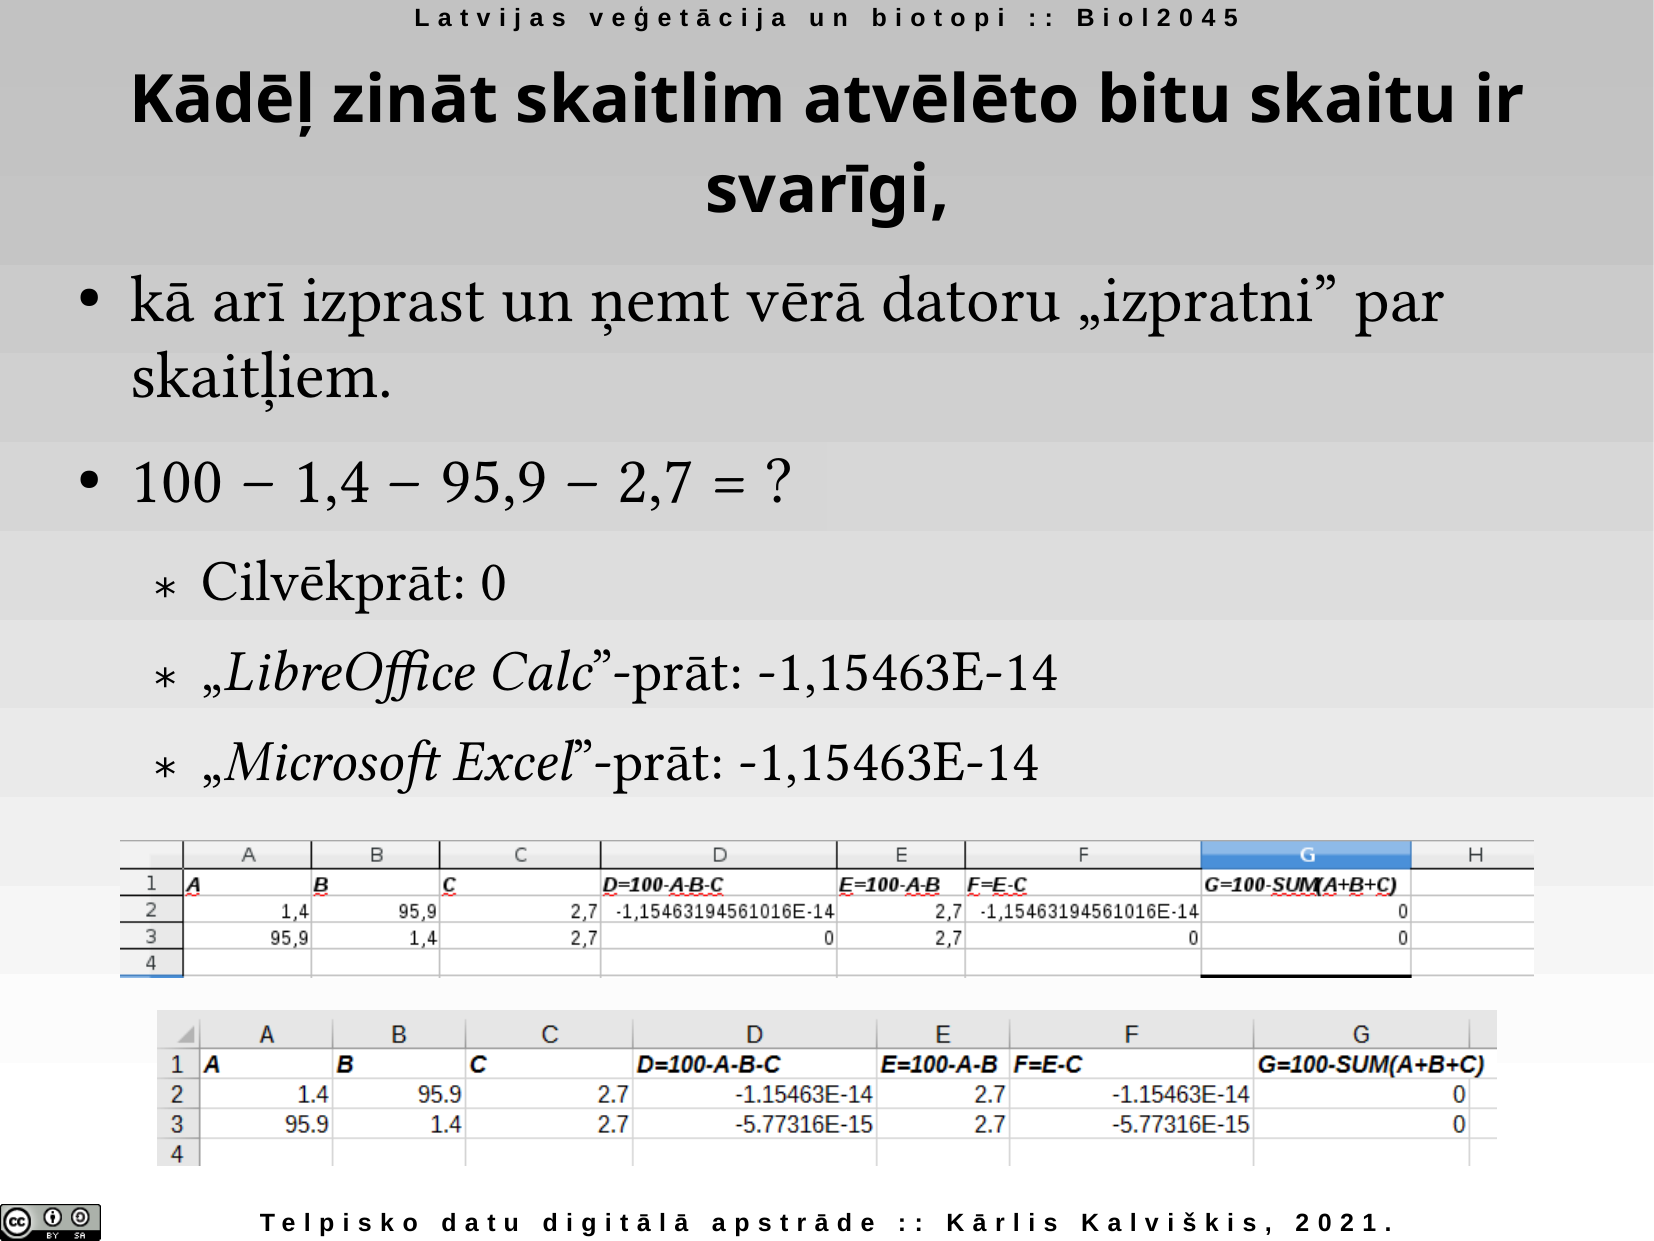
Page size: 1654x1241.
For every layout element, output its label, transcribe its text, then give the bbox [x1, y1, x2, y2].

title Kādēļ zināt skaitlim atvēlēto bitu skaitu ir svarīgi, [59, 37, 1596, 247]
picture [0, 0, 1654, 1241]
list kā arī izprast un ņemt vērā datoru „izpratni” par skaitļiem. 100 – 1,4 – 95,9 – 2,7 = ? Cilvēkprāt: 0 „LibreOffice Calc”-prāt: -1,15463E-14 „Microsoft Excel”-prāt: -1,15463E-14 [59, 261, 1596, 981]
